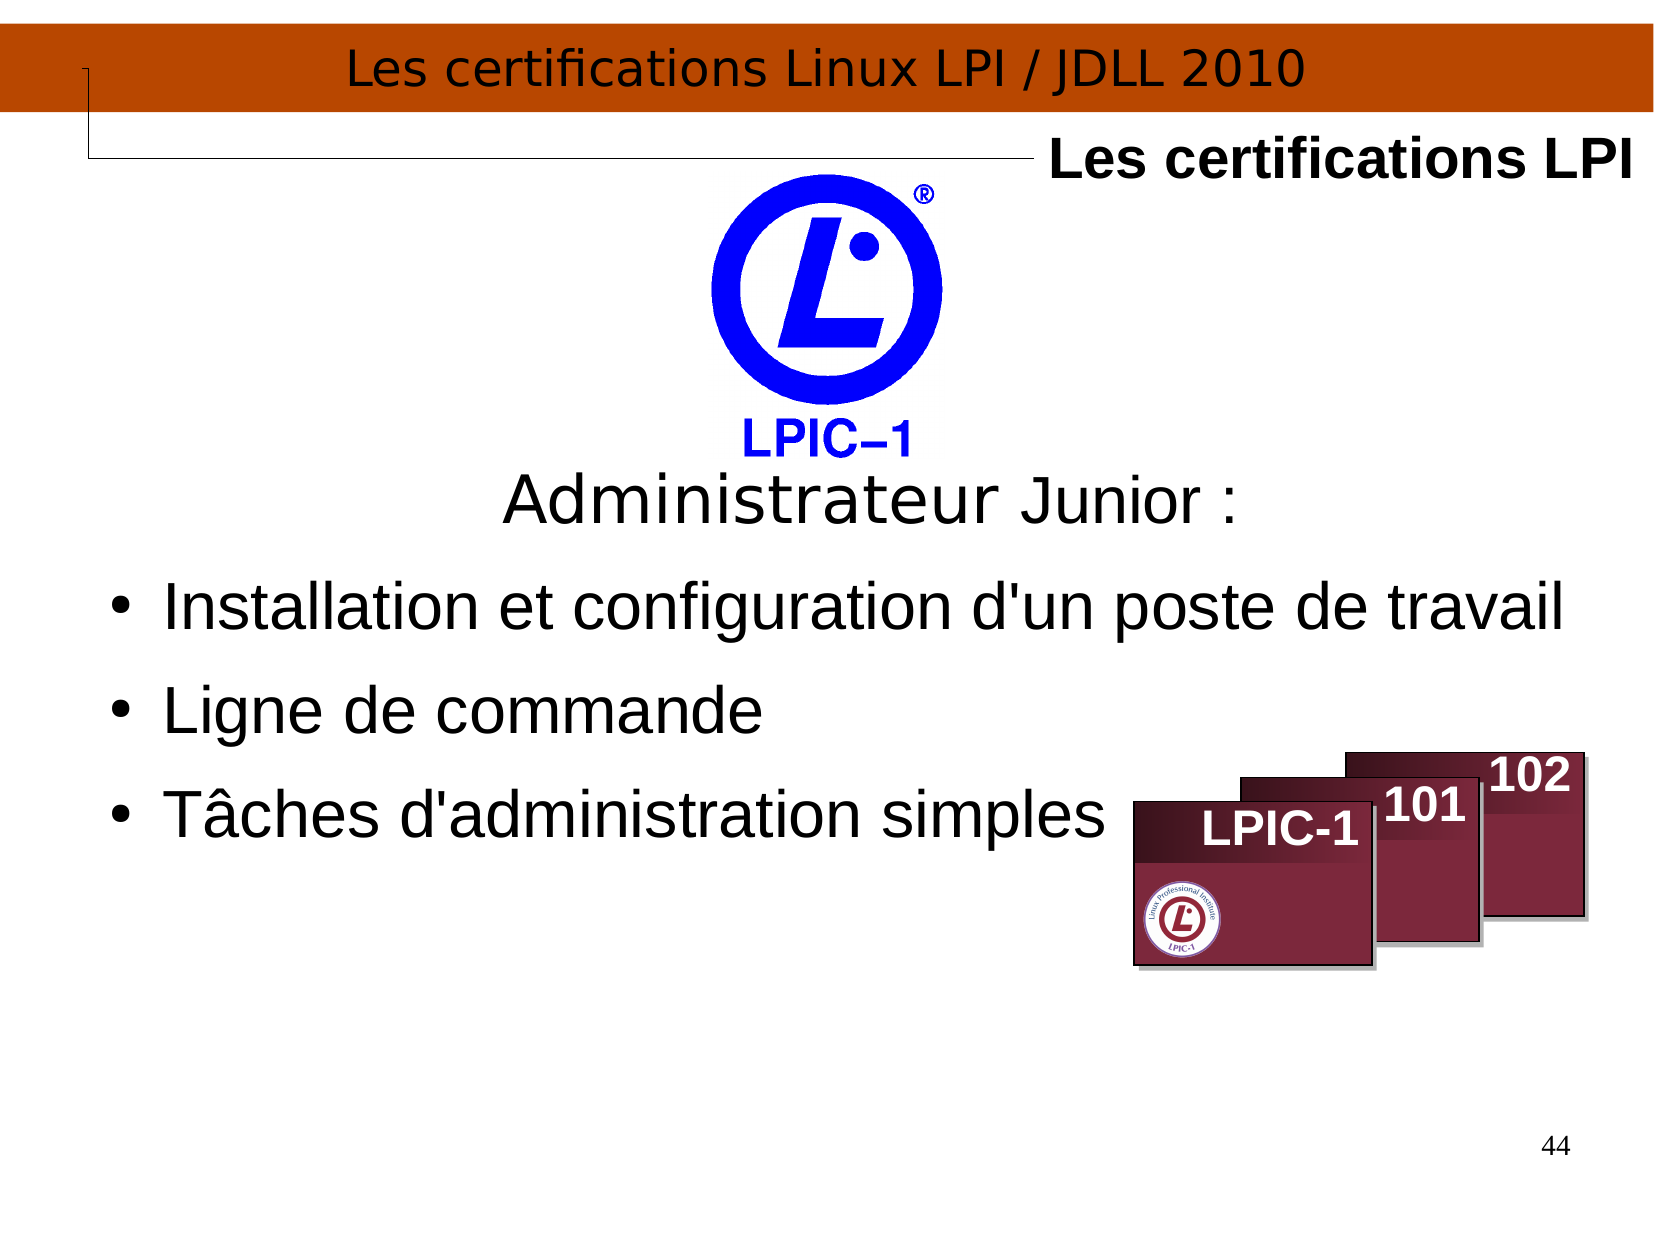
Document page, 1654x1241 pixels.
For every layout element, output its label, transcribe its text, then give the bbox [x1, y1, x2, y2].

text_box [1134, 756, 1589, 971]
picture [708, 171, 945, 459]
title Les certifications Linux LPI / JDLL 2010 [82, 39, 1571, 99]
text_box [0, 23, 1654, 113]
text_box Les certifications LPI [1033, 118, 1654, 198]
text_box 102 [1473, 738, 1587, 810]
text_box LPIC-1 [1186, 792, 1375, 864]
list Administrateur Junior : Installation et configuration d'un poste de travail Ligne de commande Tâches d'administration simples [91, 236, 1580, 1047]
text_box 101 [1368, 768, 1482, 841]
text_box [1241, 752, 1473, 792]
picture [1141, 879, 1223, 960]
